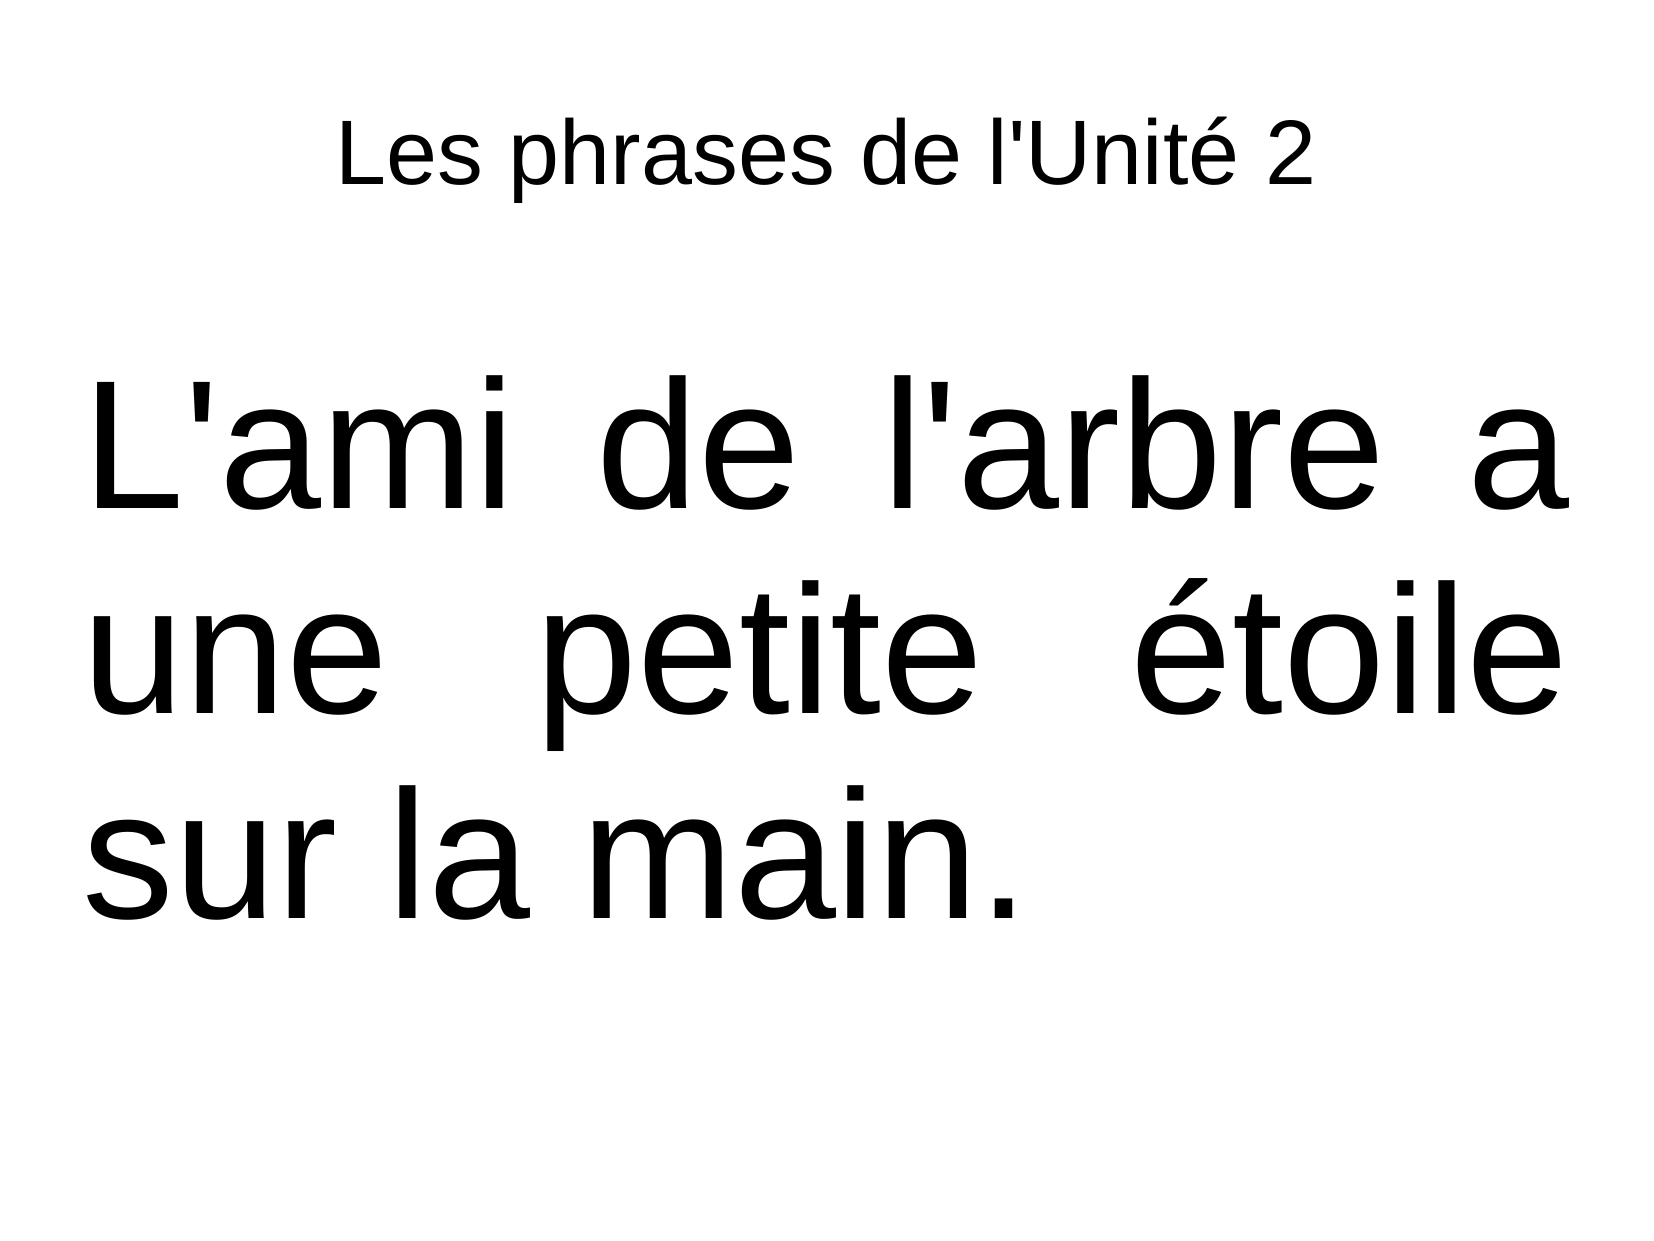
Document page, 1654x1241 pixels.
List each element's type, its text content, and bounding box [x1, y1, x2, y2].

subtitle L'ami de l'arbre a une petite étoile sur la main. [82, 290, 1571, 1010]
title Les phrases de l'Unité 2 [82, 49, 1571, 257]
